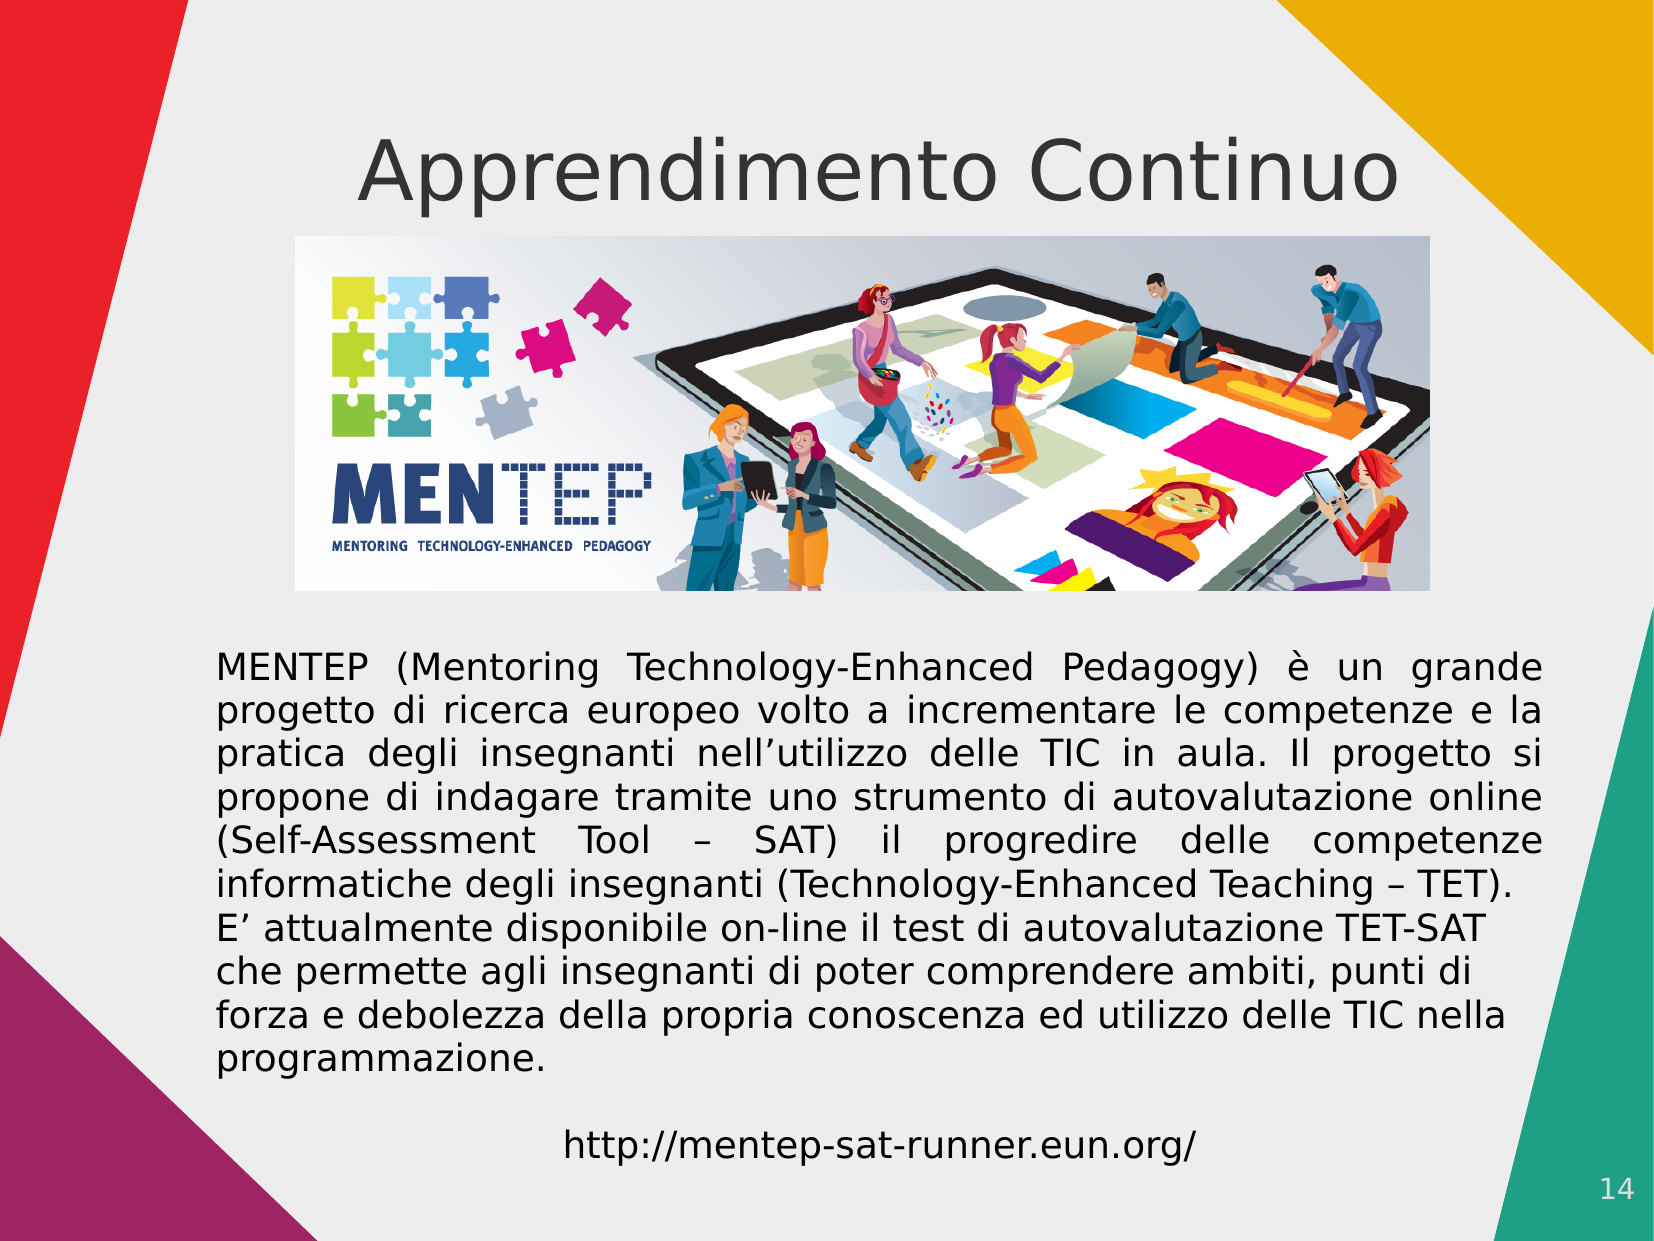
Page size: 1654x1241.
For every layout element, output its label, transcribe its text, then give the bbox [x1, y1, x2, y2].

text_box MENTEP (Mentoring Technology-Enhanced Pedagogy) è un grande progetto di ricerca europeo volto a incrementare le competenze e la pratica degli insegnanti nell’utilizzo delle TIC in aula. Il progetto si propone di indagare tramite uno strumento di autovalutazione online (Self-Assessment Tool – SAT) il progredire delle competenze informatiche degli insegnanti (Technology-Enhanced Teaching – TET). E’ attualmente disponibile on-line il test di autovalutazione TET-SAT che permette agli insegnanti di poter comprendere ambiti, punti di forza e debolezza della propria conoscenza ed utilizzo delle TIC nella programmazione. http://mentep-sat-runner.eun.org/ [200, 637, 1560, 1205]
title Apprendimento Continuo [114, 73, 1539, 271]
picture [295, 236, 1430, 591]
